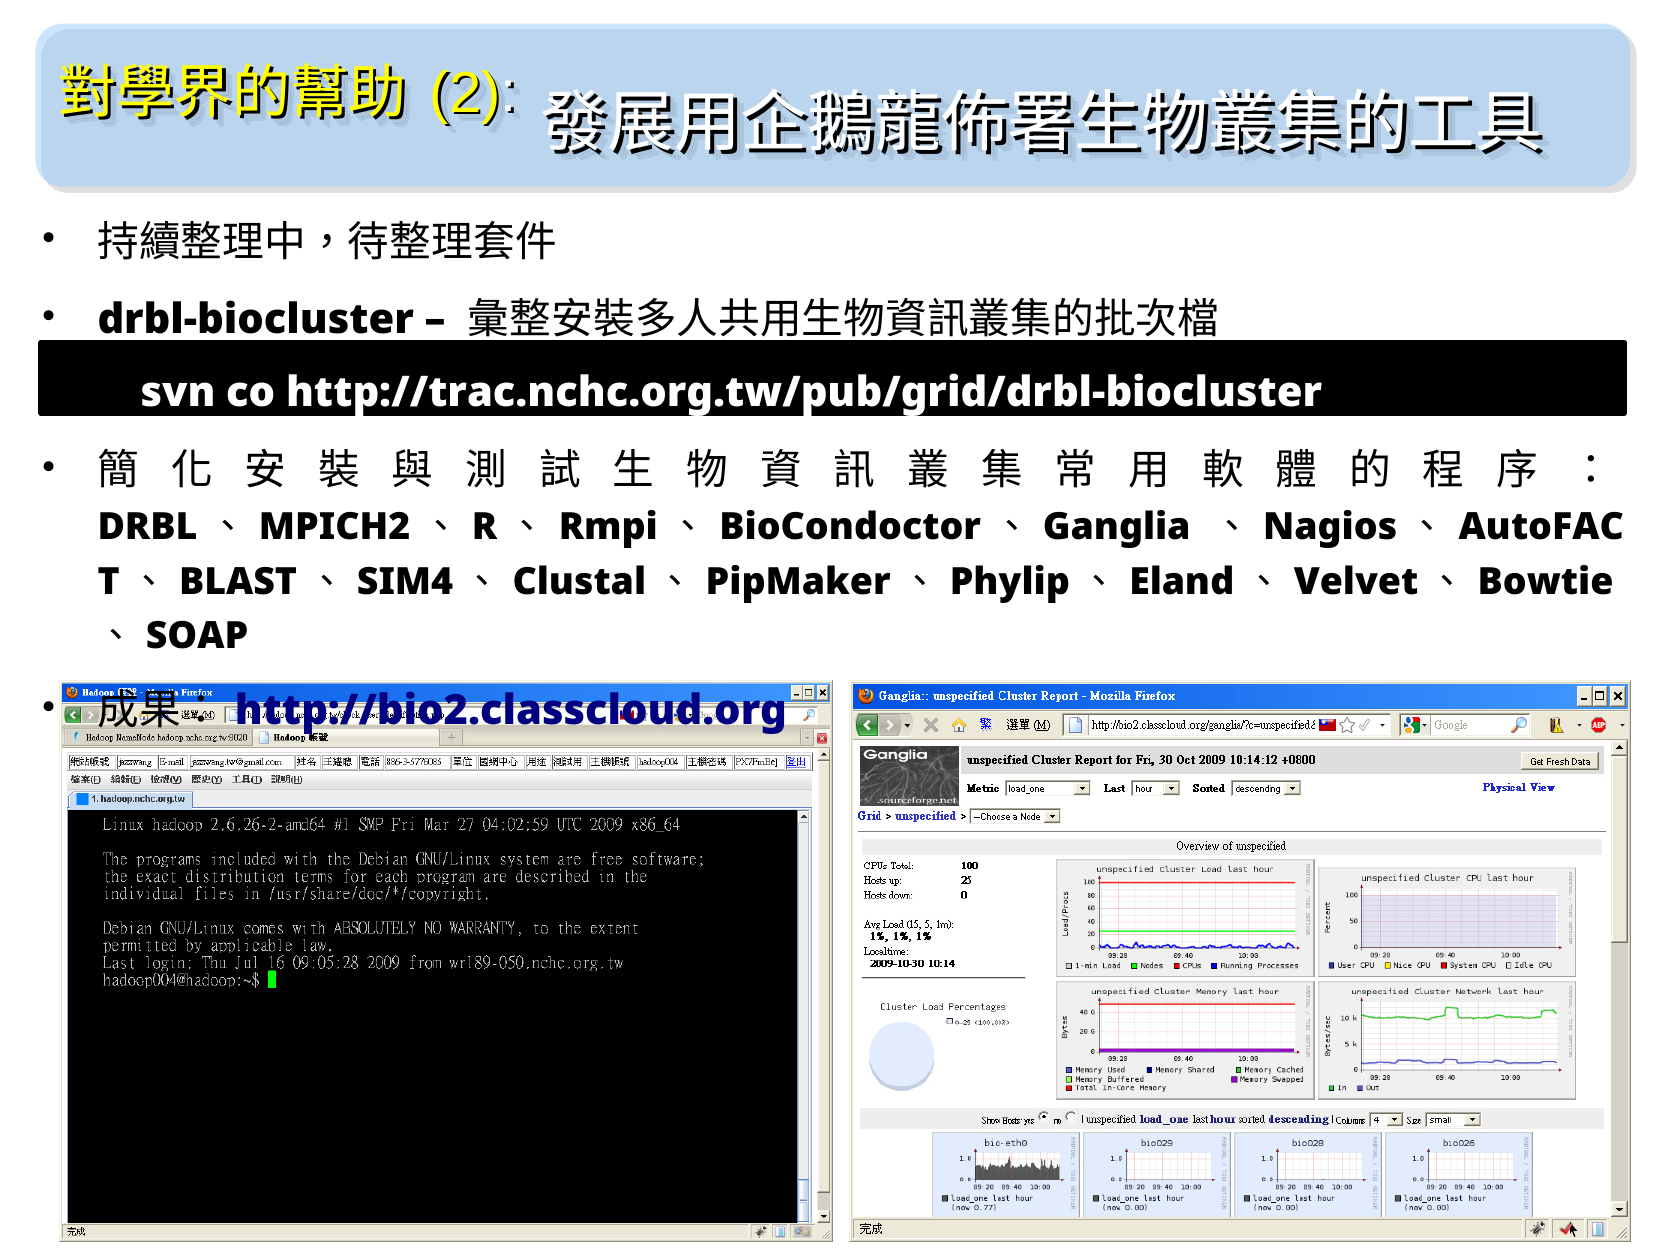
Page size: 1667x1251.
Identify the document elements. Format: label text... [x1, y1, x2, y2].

picture [59, 680, 833, 1242]
picture [849, 680, 1631, 1242]
list 持續整理中，待整理套件 drbl-biocluster – 彙整安裝多人共用生物資訊叢集的批次檔 svn co http://trac.nchc.org.tw/pub/grid/drbl-biocluster 簡化安裝與測試生物資訊叢集常用軟體的程序：DRBL、MPICH2、R、Rmpi、BioCondoctor、Ganglia 、Nagios、AutoFACT、BLAST、SIM4、Clustal、PipMaker、Phylip、Eland、Velvet、Bowtie、SOAP 成果：http://bio2.classcloud.org [41, 207, 1625, 661]
text_box 對學界的幫助(2):發展用企鵝龍佈署生物叢集的工具 [35, 23, 1630, 187]
